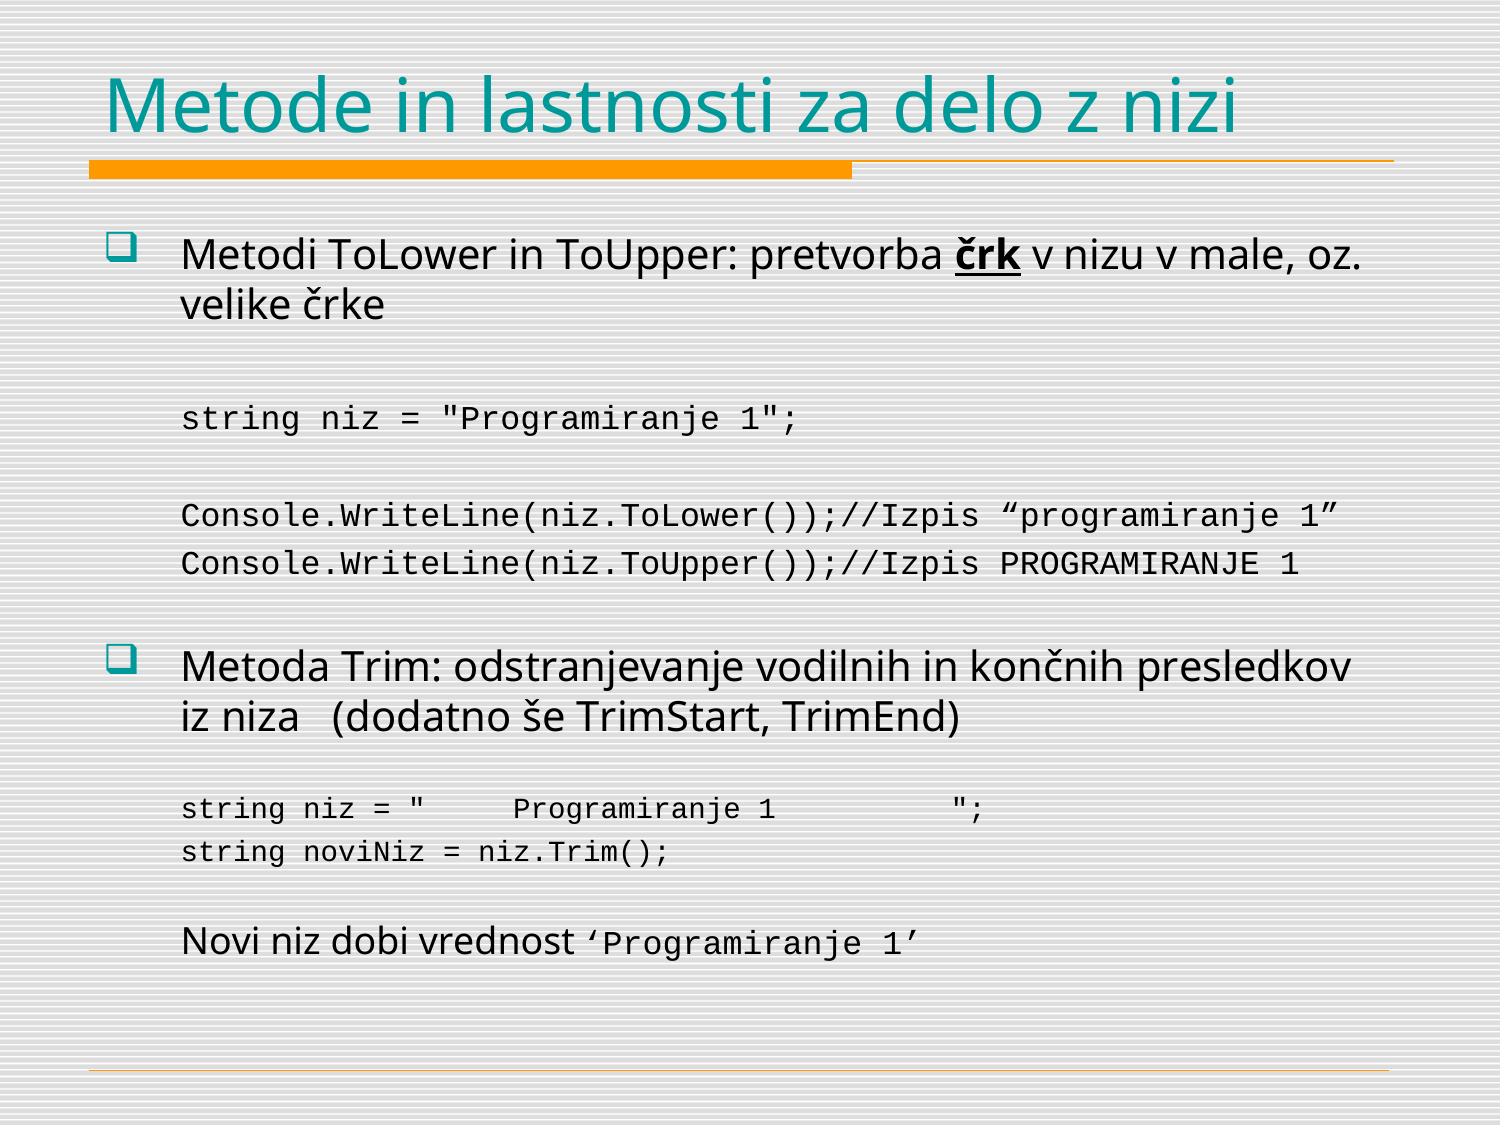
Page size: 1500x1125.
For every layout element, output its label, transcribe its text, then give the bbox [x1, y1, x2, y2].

title Metode in lastnosti za delo z nizi [88, 42, 1401, 155]
picture [0, 0, 1500, 1125]
list Metodi ToLower in ToUpper: pretvorba črk v nizu v male, oz. velike črke string niz = "Programiranje 1"; Console.WriteLine(niz.ToLower());//Izpis “programiranje 1” Console.WriteLine(niz.ToUpper());//Izpis PROGRAMIRANJE 1 Metoda Trim: odstranjevanje vodilnih in končnih presledkov iz niza (dodatno še TrimStart, TrimEnd) string niz = " Programiranje 1 "; string noviNiz = niz.Trim(); Novi niz dobi vrednost ‘Programiranje 1’ [88, 220, 1401, 1059]
